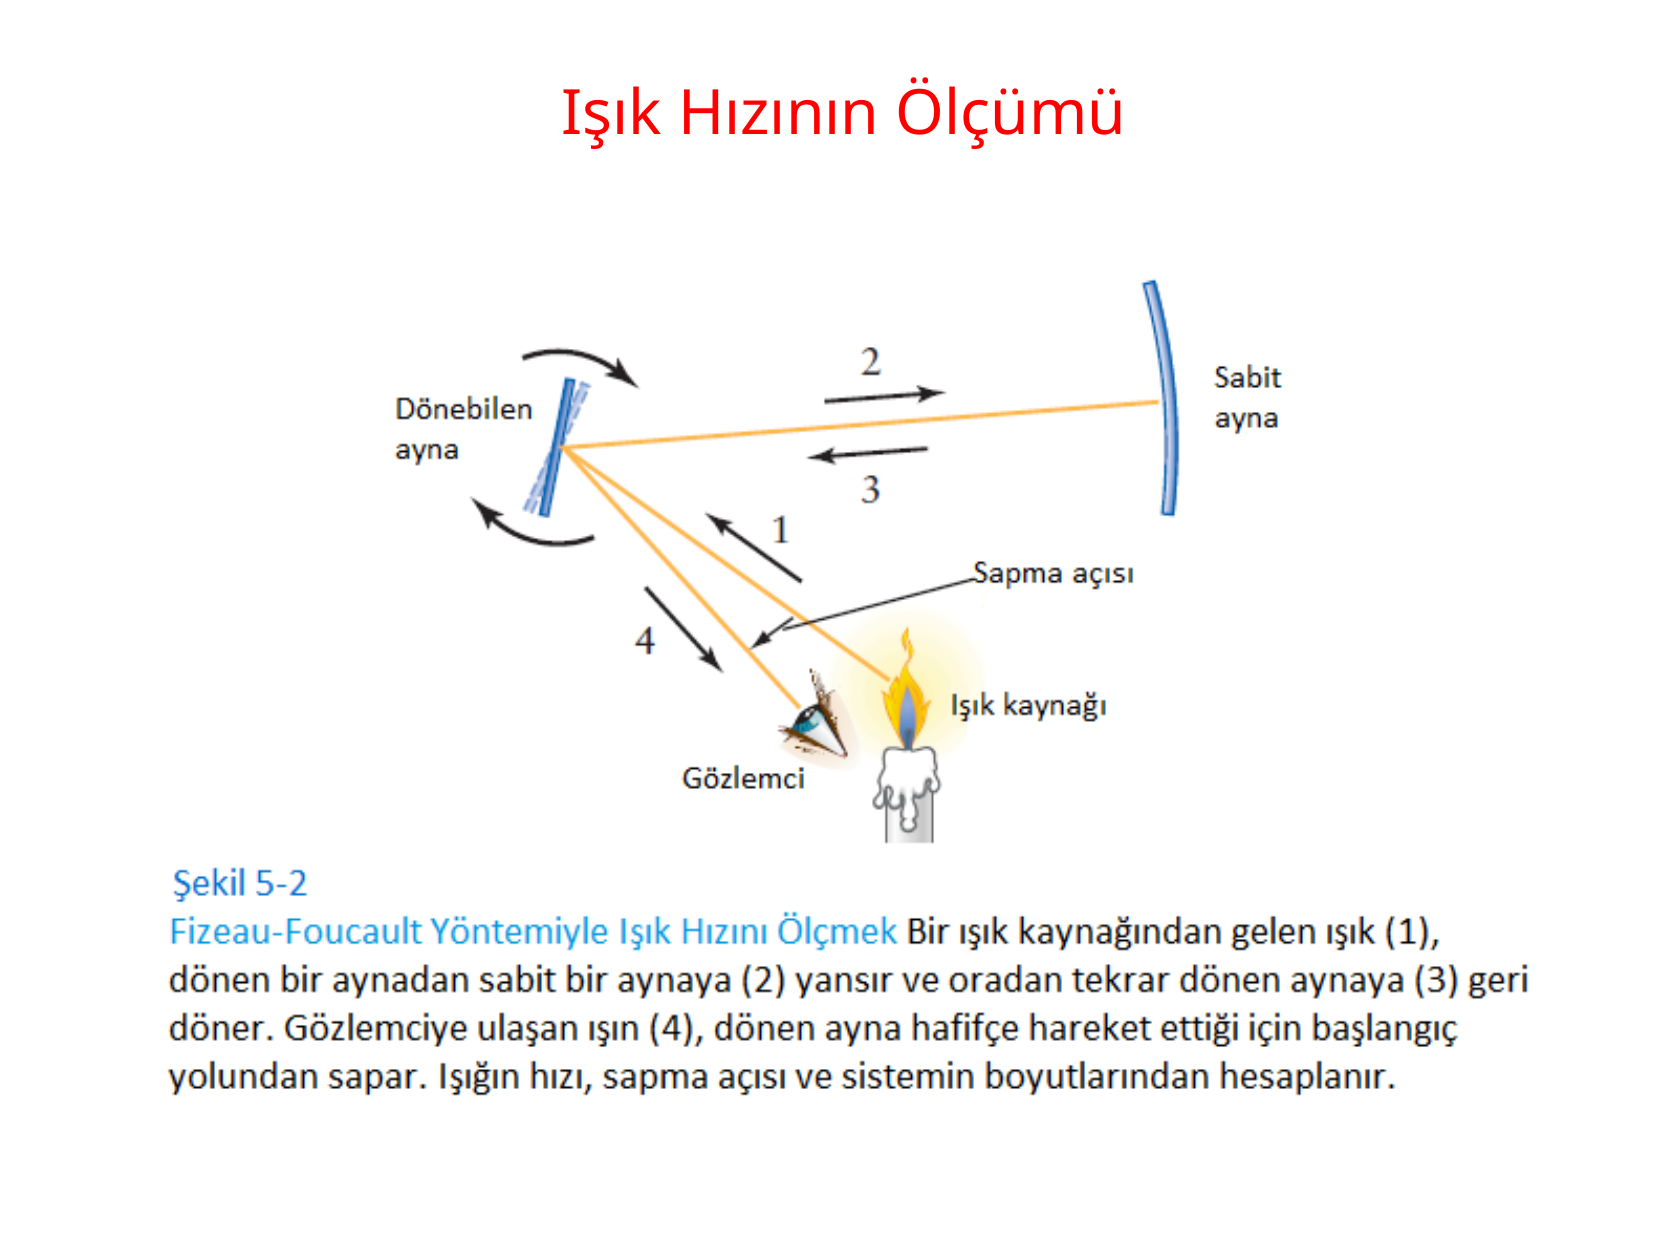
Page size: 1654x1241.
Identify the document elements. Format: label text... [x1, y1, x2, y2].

title Işık Hızının Ölçümü [82, 43, 1571, 176]
picture [150, 239, 1542, 1111]
